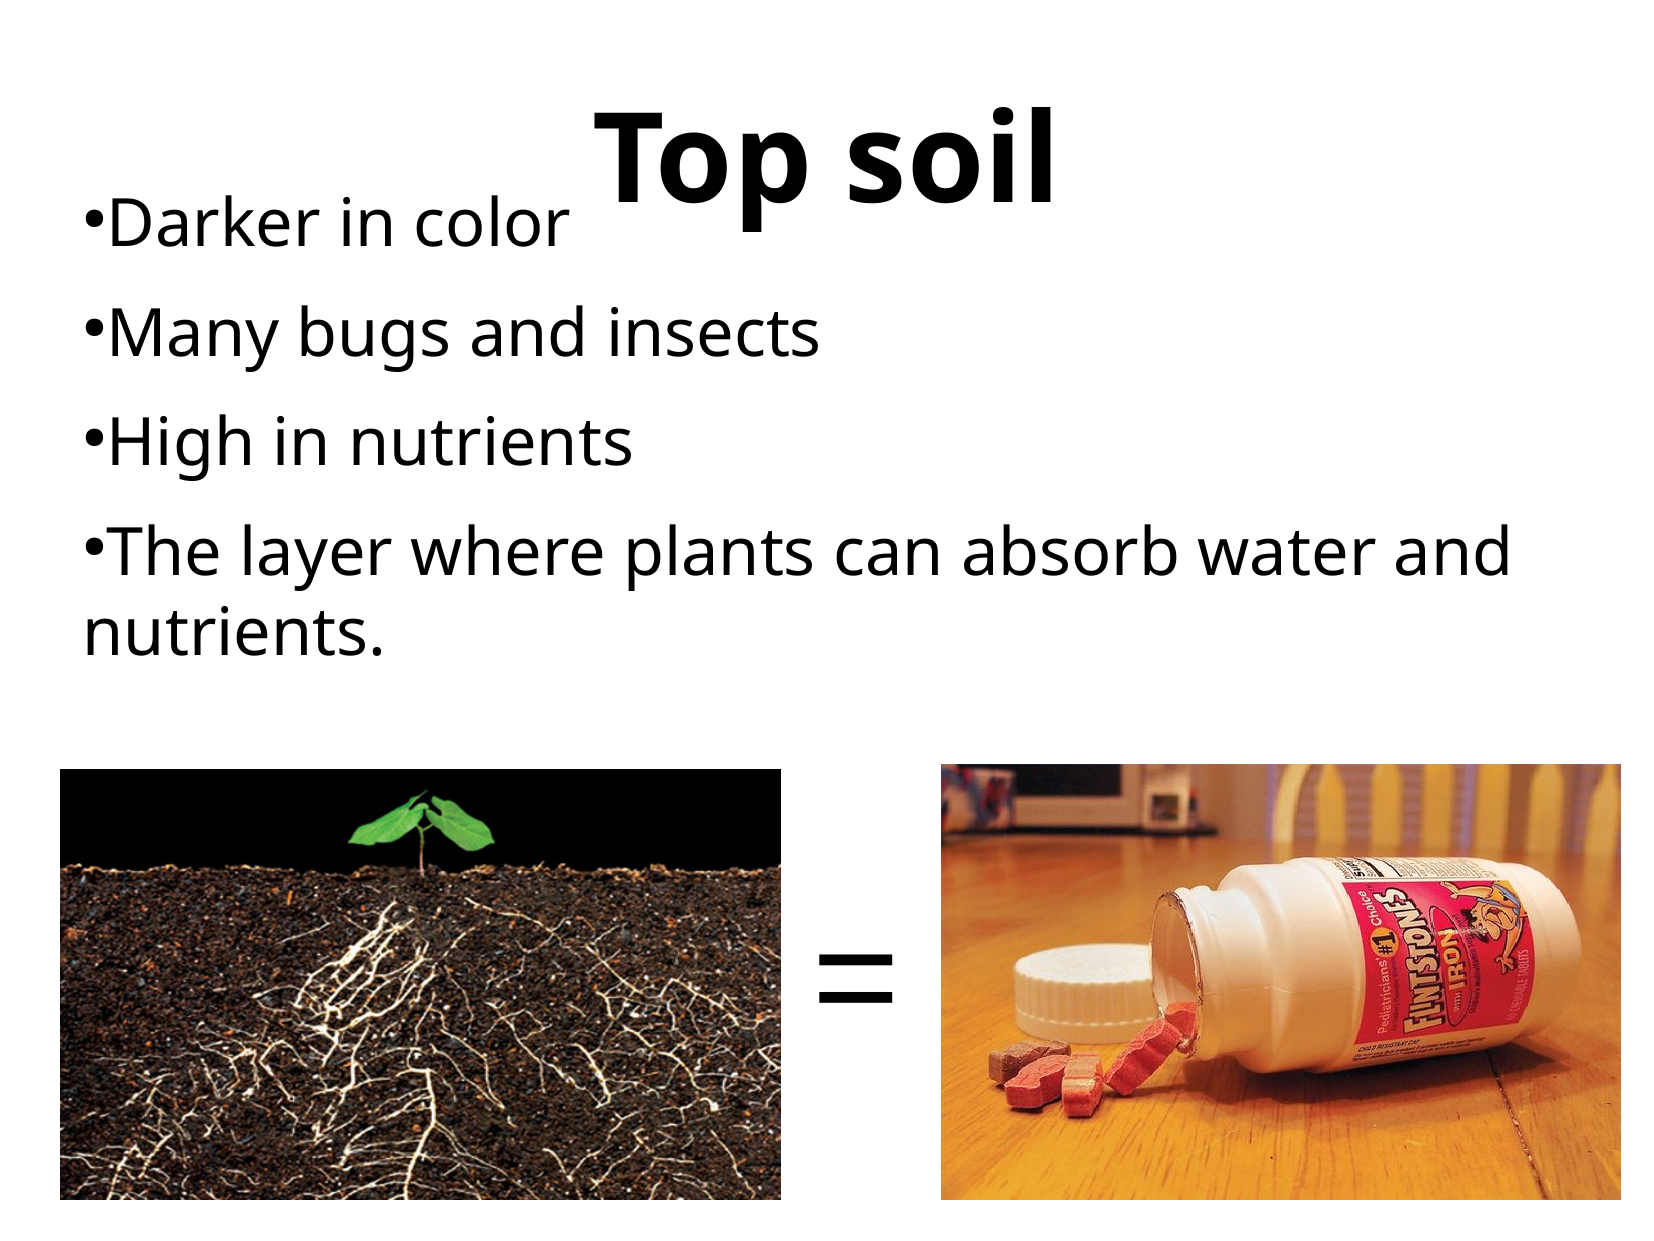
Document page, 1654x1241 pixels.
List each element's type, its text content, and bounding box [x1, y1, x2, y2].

title Top soil [82, 49, 1571, 180]
text_box = [797, 885, 916, 1068]
list Darker in color Many bugs and insects High in nutrients The layer where plants can absorb water and nutrients. [82, 180, 1571, 999]
picture [60, 769, 781, 1201]
picture [941, 765, 1621, 1201]
